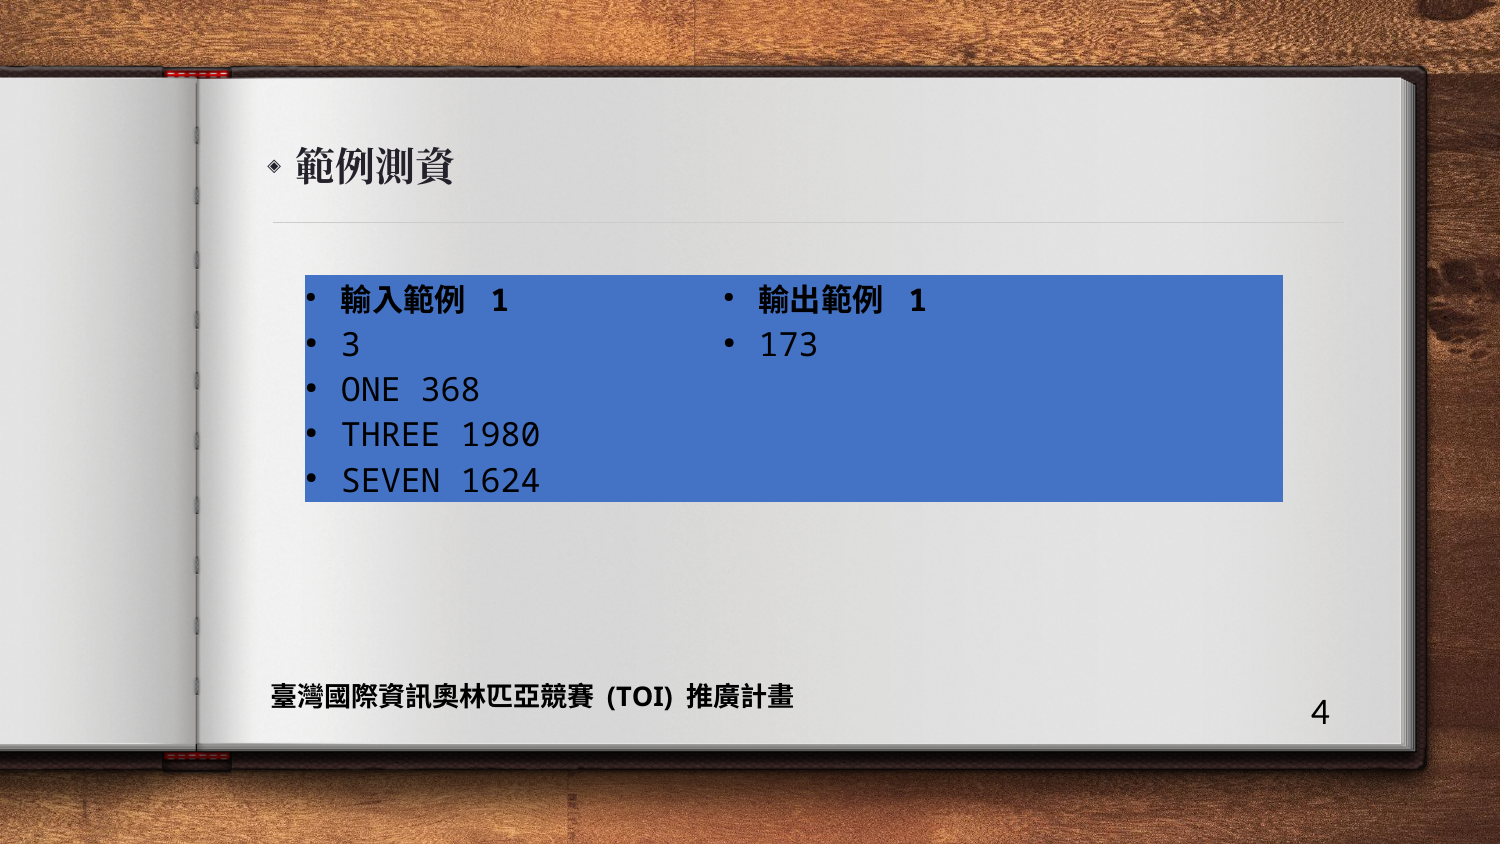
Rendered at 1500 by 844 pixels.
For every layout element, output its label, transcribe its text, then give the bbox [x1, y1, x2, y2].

table_header 輸出範例 1 173 [723, 275, 1283, 502]
table_header 輸入範例 1 3 ONE 368 THREE 1980 SEVEN 1624 [305, 275, 723, 502]
list 範例測資 [252, 126, 1194, 205]
text_box [1295, 672, 1386, 737]
